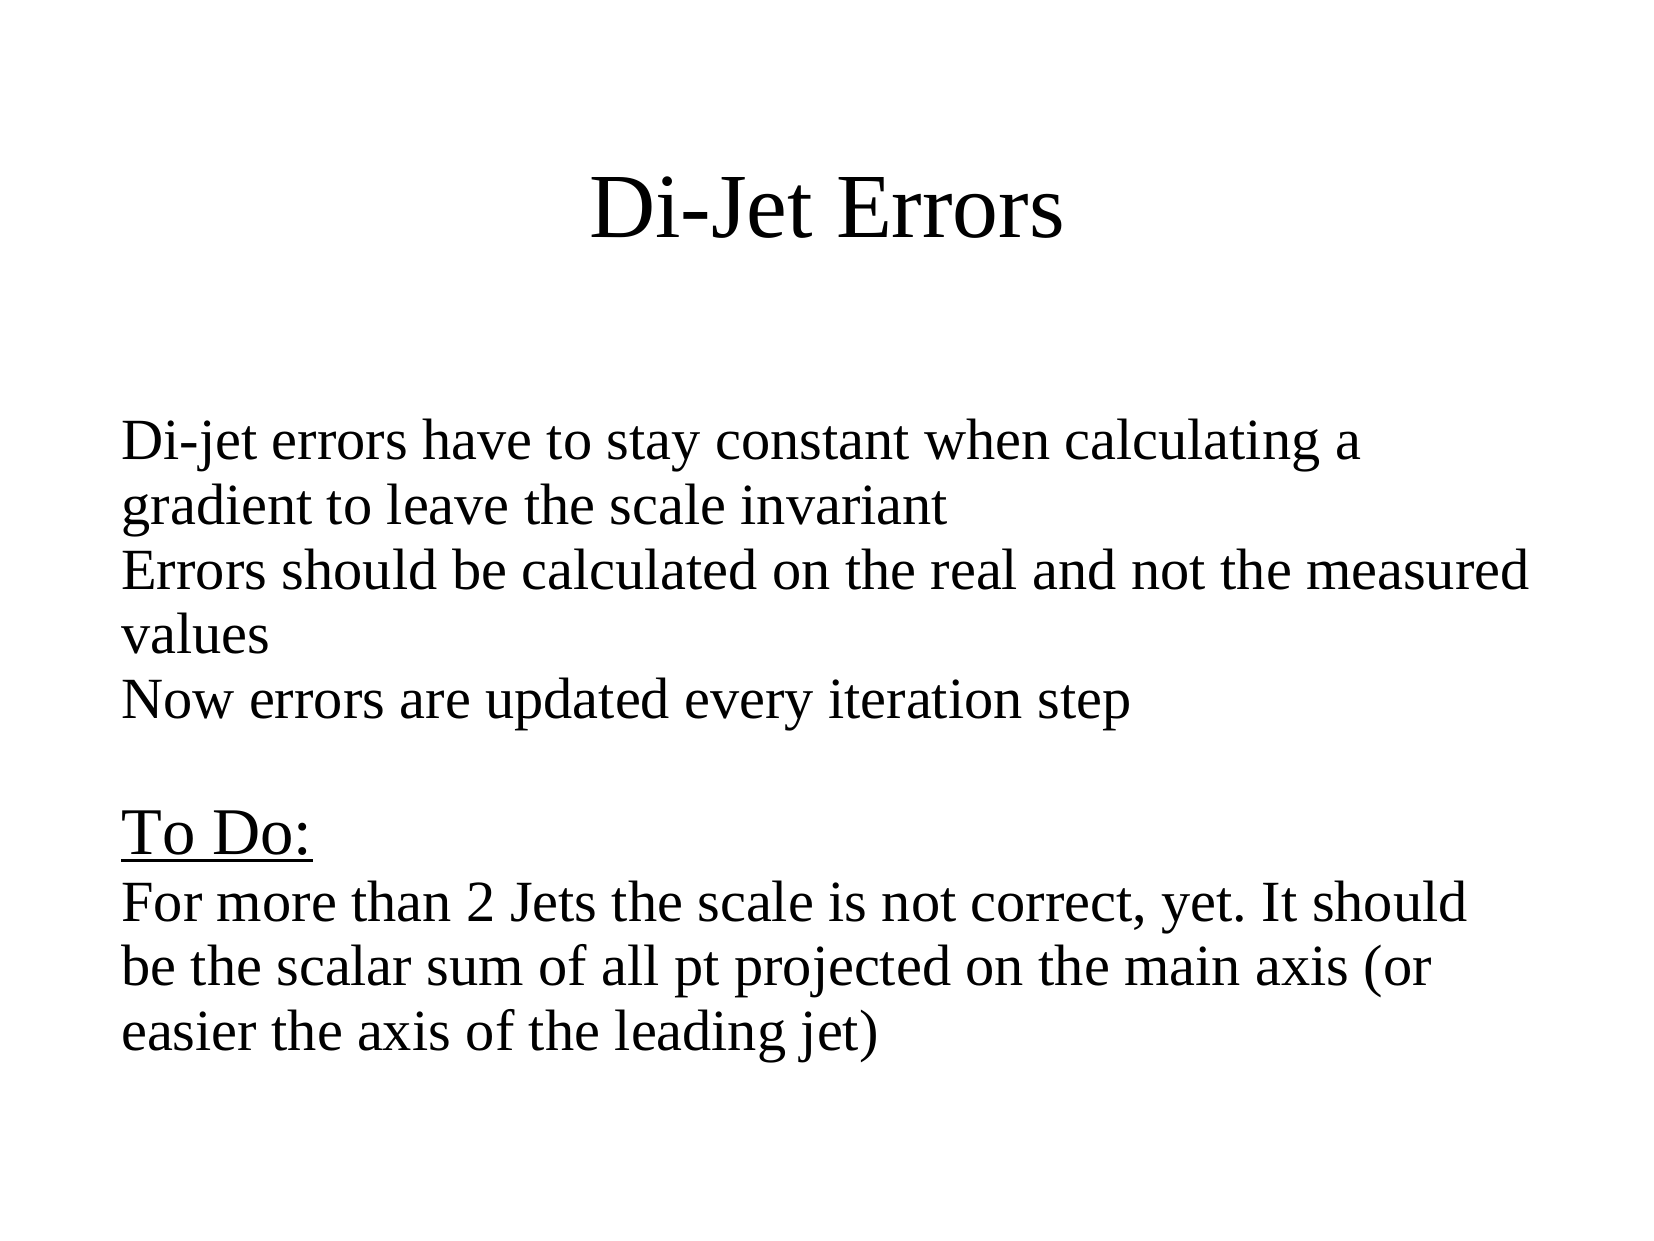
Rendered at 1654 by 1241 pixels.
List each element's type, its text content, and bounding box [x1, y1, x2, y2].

subtitle Di-jet errors have to stay constant when calculating a gradient to leave the scale invariant Errors should be calculated on the real and not the measured values Now errors are updated every iteration step To Do: For more than 2 Jets the scale is not correct, yet. It should be the scalar sum of all pt projected on the main axis (or easier the axis of the leading jet) [121, 326, 1534, 1144]
title Di-Jet Errors [121, 102, 1534, 311]
